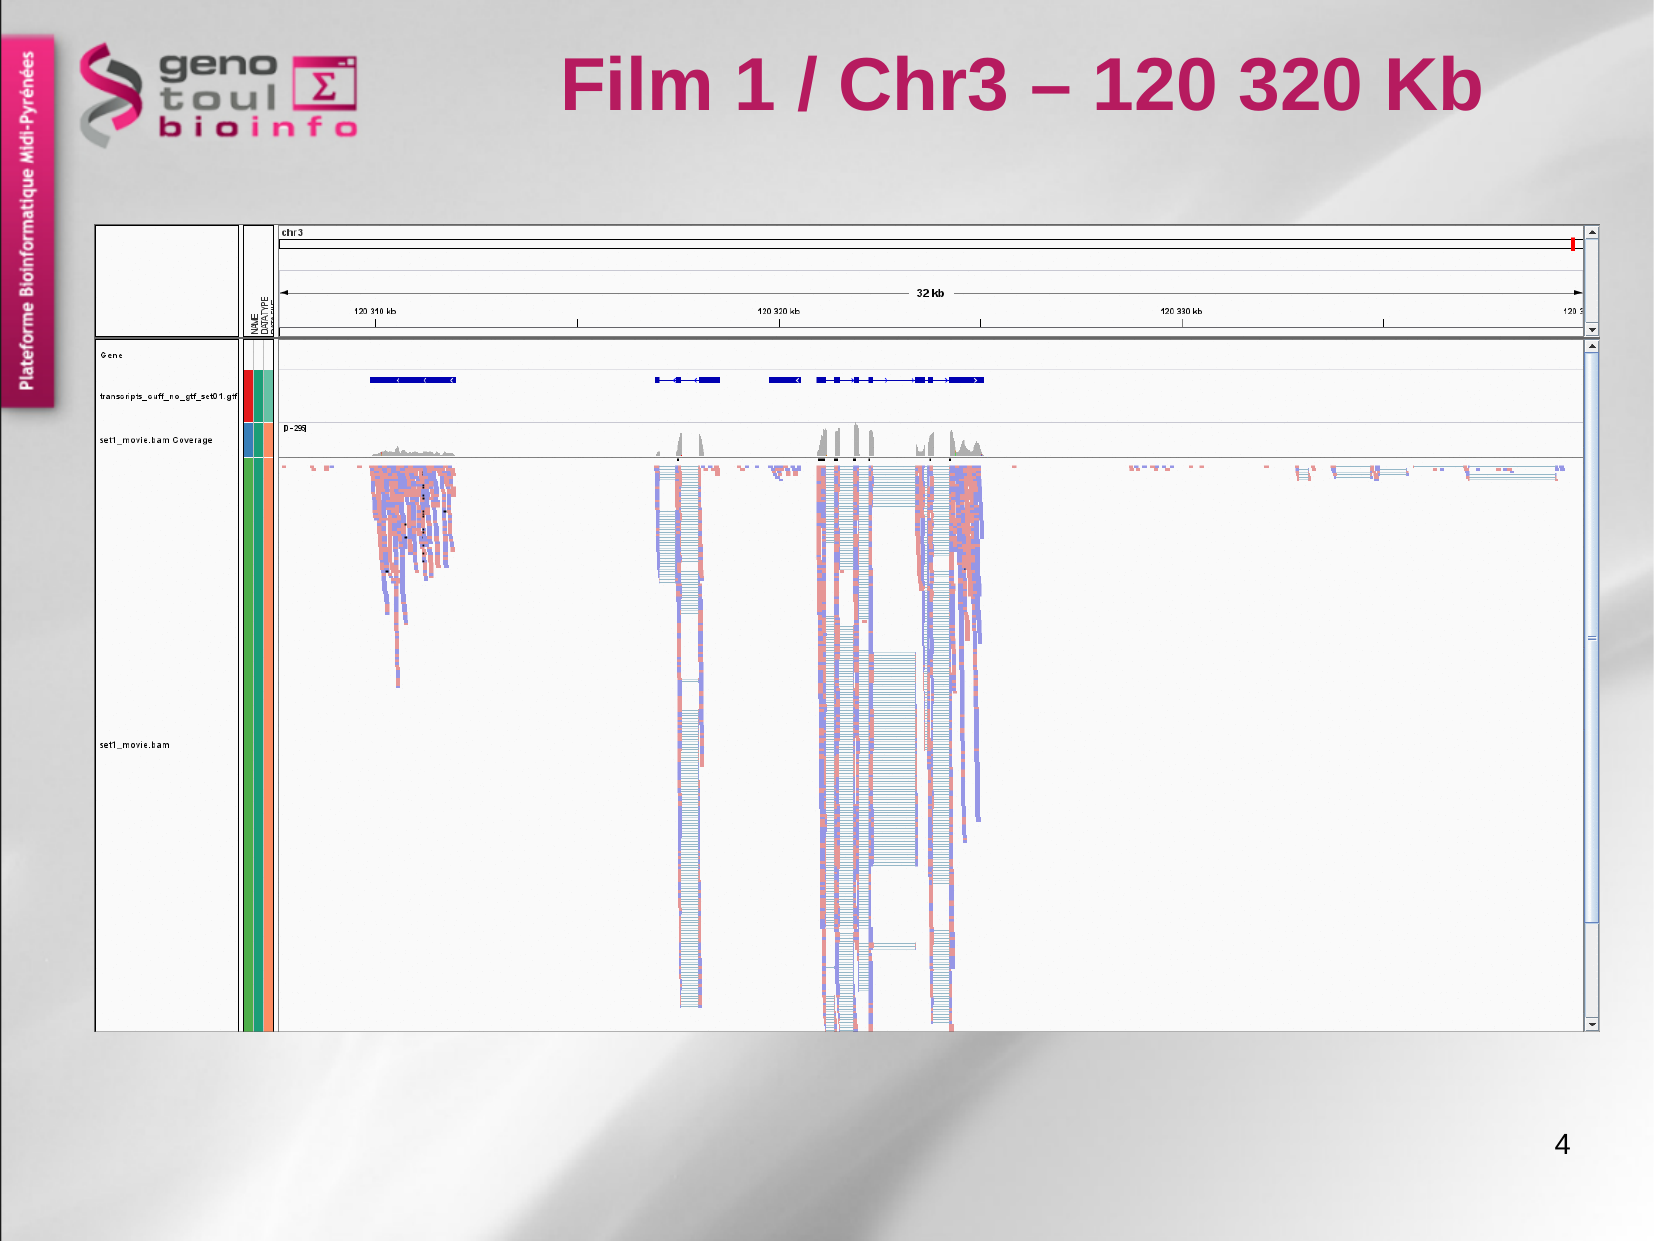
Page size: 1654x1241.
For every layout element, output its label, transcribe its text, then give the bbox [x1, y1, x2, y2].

title Film 1 / Chr3 – 120 320 Kb [395, 29, 1506, 148]
picture [0, 0, 1654, 1241]
